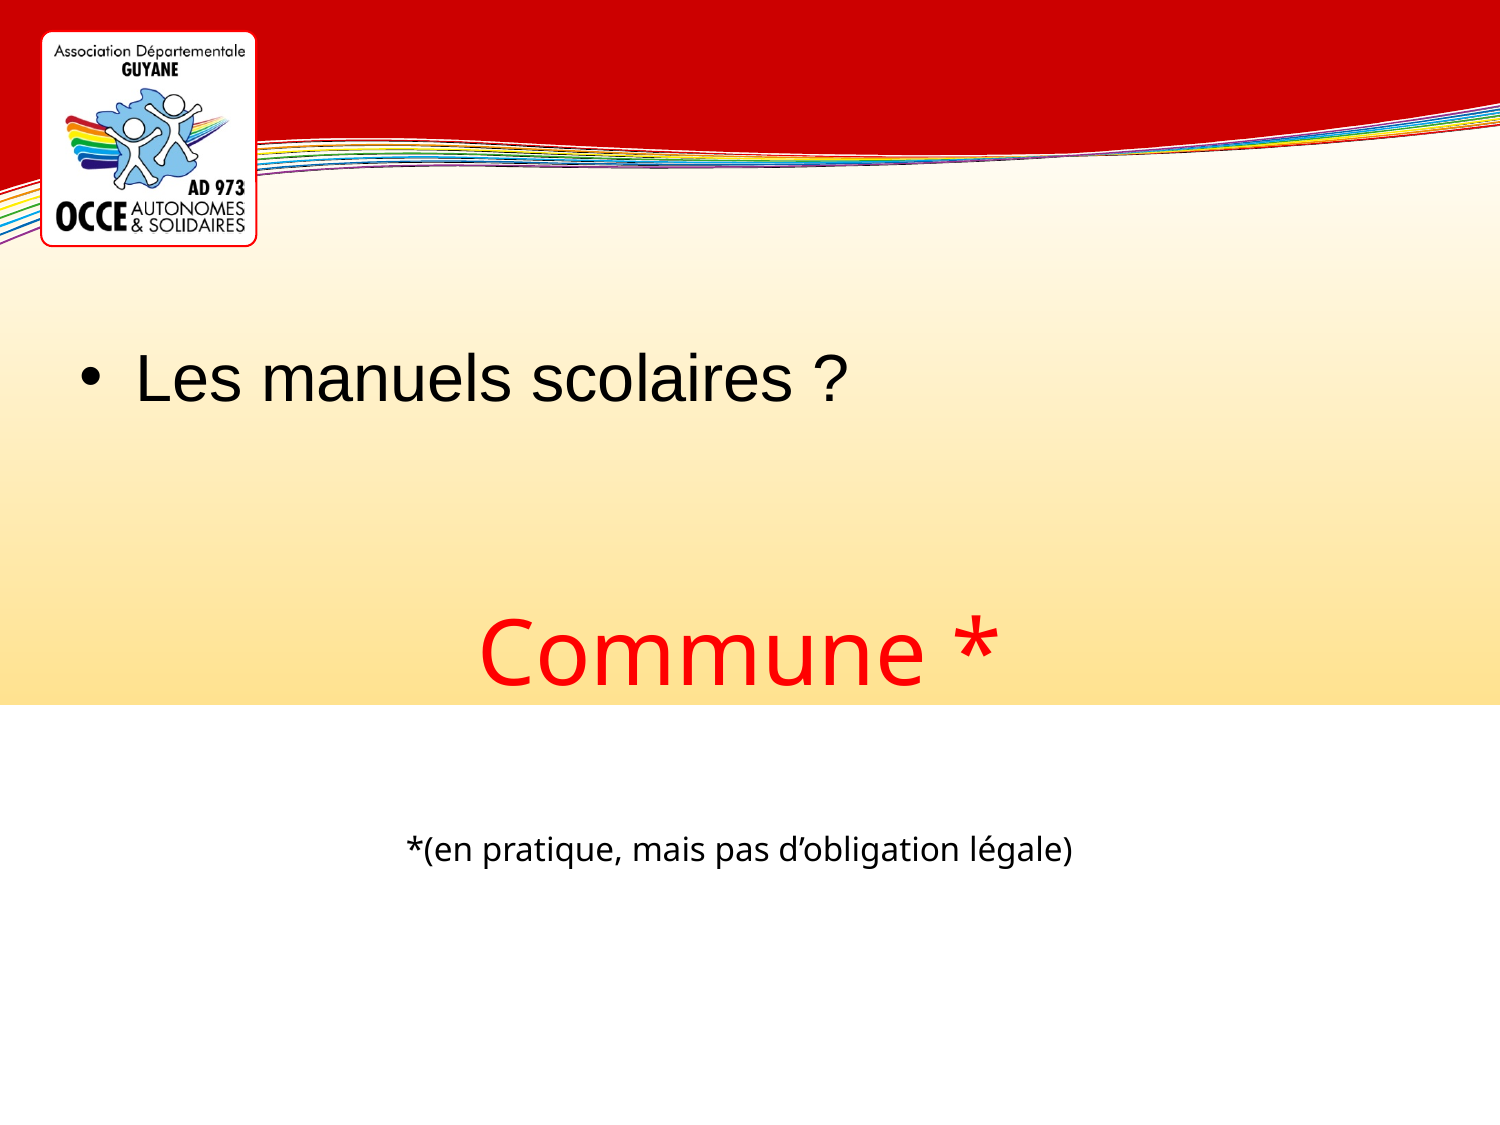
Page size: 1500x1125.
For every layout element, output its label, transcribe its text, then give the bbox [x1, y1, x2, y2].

picture [54, 44, 245, 234]
list Les manuels scolaires ? Commune * *(en pratique, mais pas d’obligation légale) [64, 337, 1415, 976]
